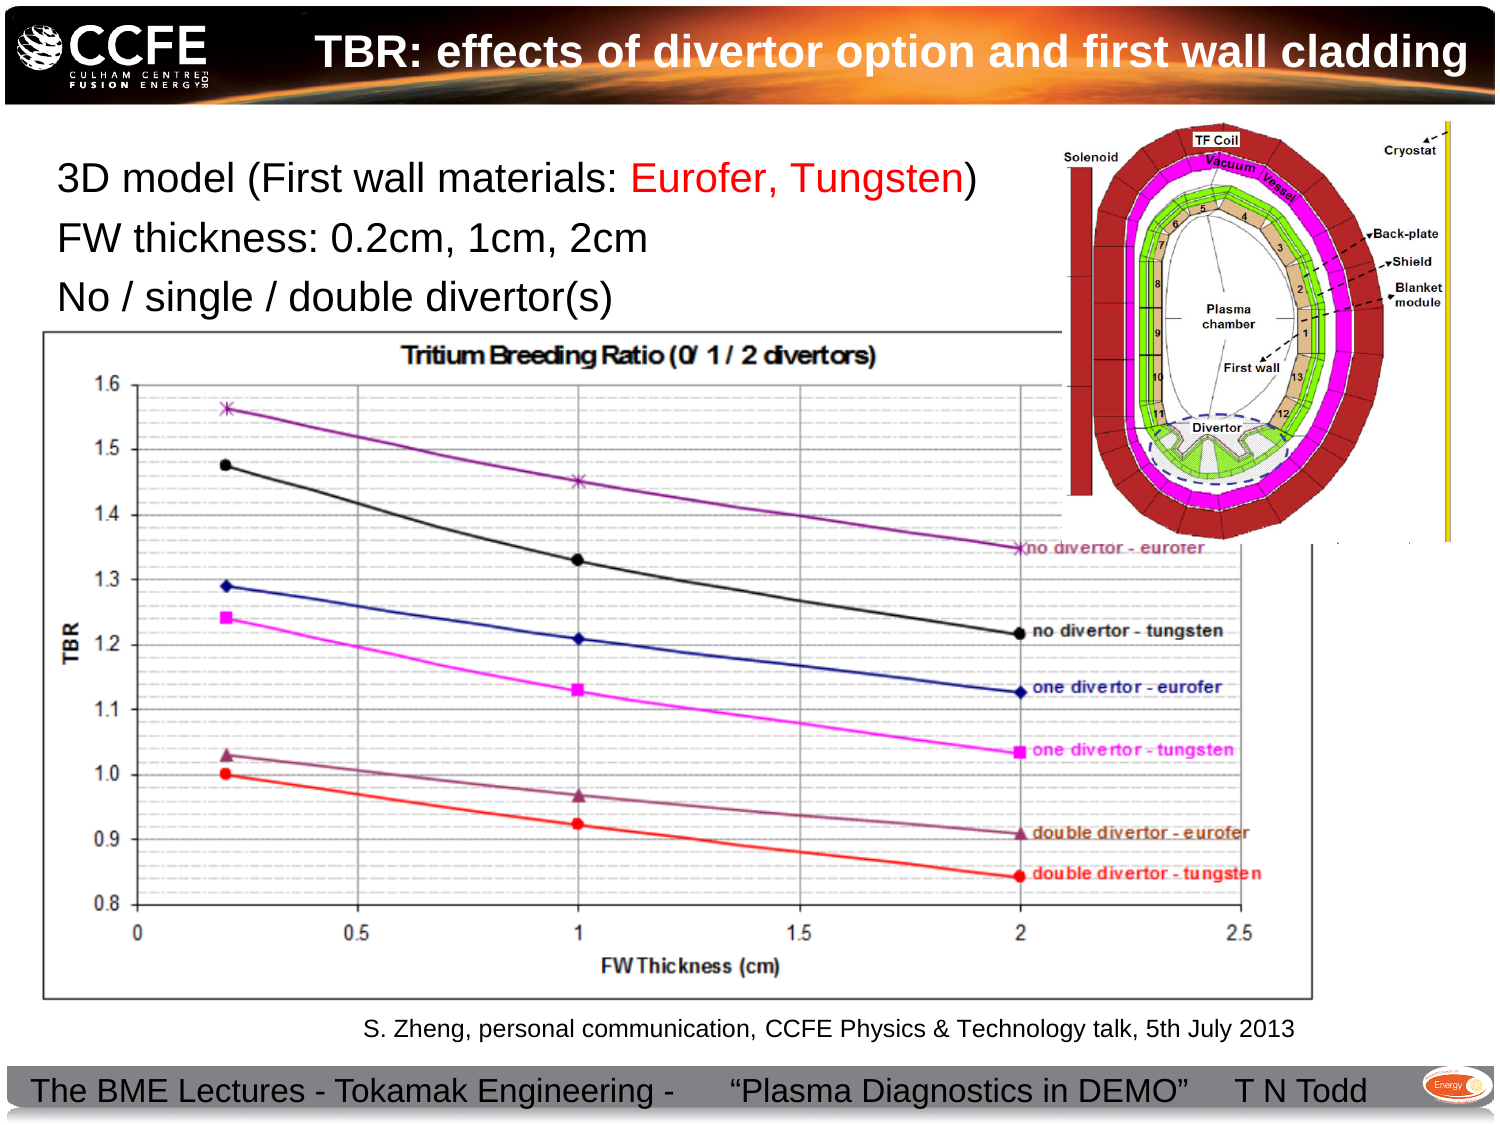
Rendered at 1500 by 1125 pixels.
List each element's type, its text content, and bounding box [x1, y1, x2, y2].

picture [1485, 6, 1495, 105]
picture [5, 6, 193, 105]
picture [38, 118, 1453, 1004]
picture [7, 1066, 1494, 1125]
text_box TBR: effects of divertor option and first wall cladding [193, 0, 1485, 106]
text_box 3D model (First wall materials: Eurofer, Tungsten) FW thickness: 0.2cm, 1cm, 2cm No / single / double divertor(s) [41, 148, 1004, 326]
text_box S. Zheng, personal communication, CCFE Physics & Technology talk, 5th July 2013 [342, 1004, 1312, 1051]
